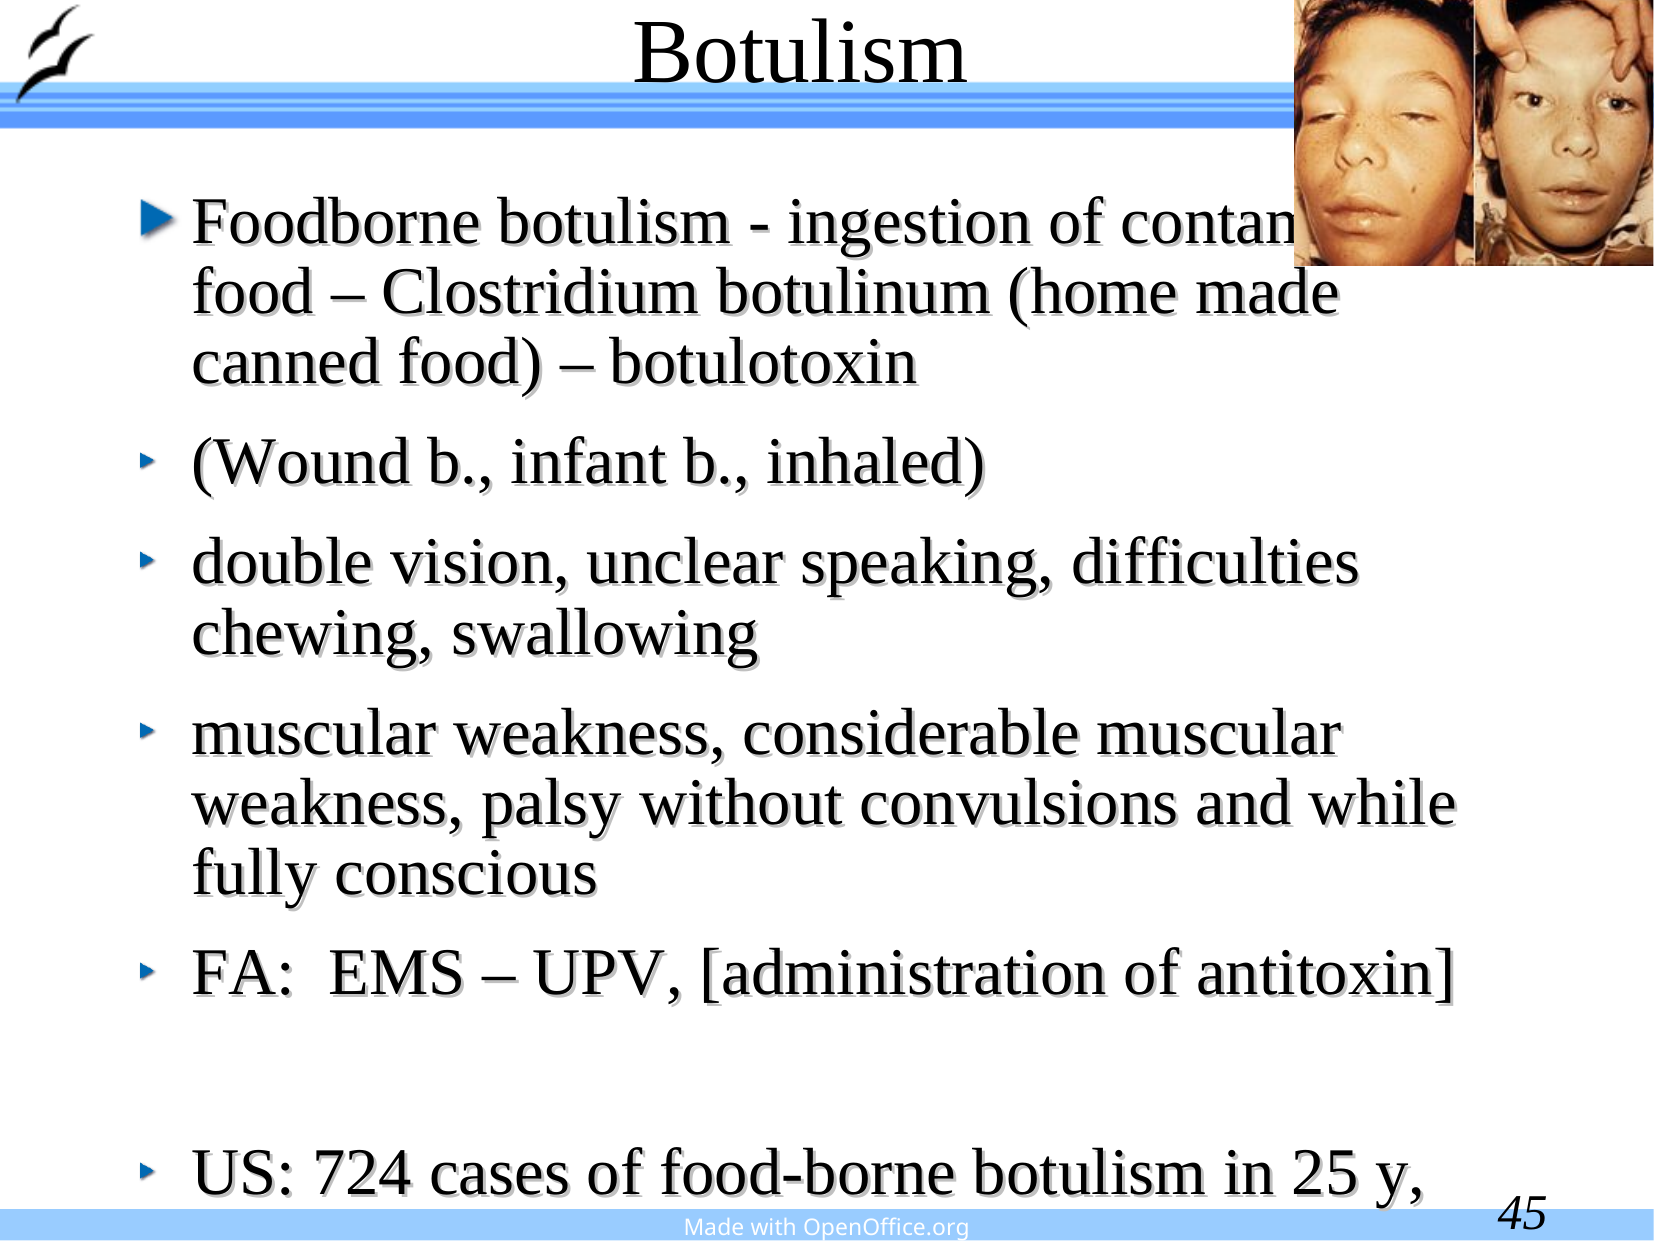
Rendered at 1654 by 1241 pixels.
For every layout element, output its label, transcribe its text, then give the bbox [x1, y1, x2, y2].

list Foodborne botulism - ingestion of contaminated food – Clostridium botulinum (home made canned food) – botulotoxin (Wound b., infant b., inhaled) double vision, unclear speaking, difficulties chewing, swallowing muscular weakness, considerable muscular weakness, palsy without convulsions and while fully conscious FA: EMS – UPV, [administration of antitoxin] US: 724 cases of food-borne botulism in 25 y, [120, 186, 1534, 1213]
title Botulism [94, 0, 1294, 107]
picture [0, 0, 1654, 266]
